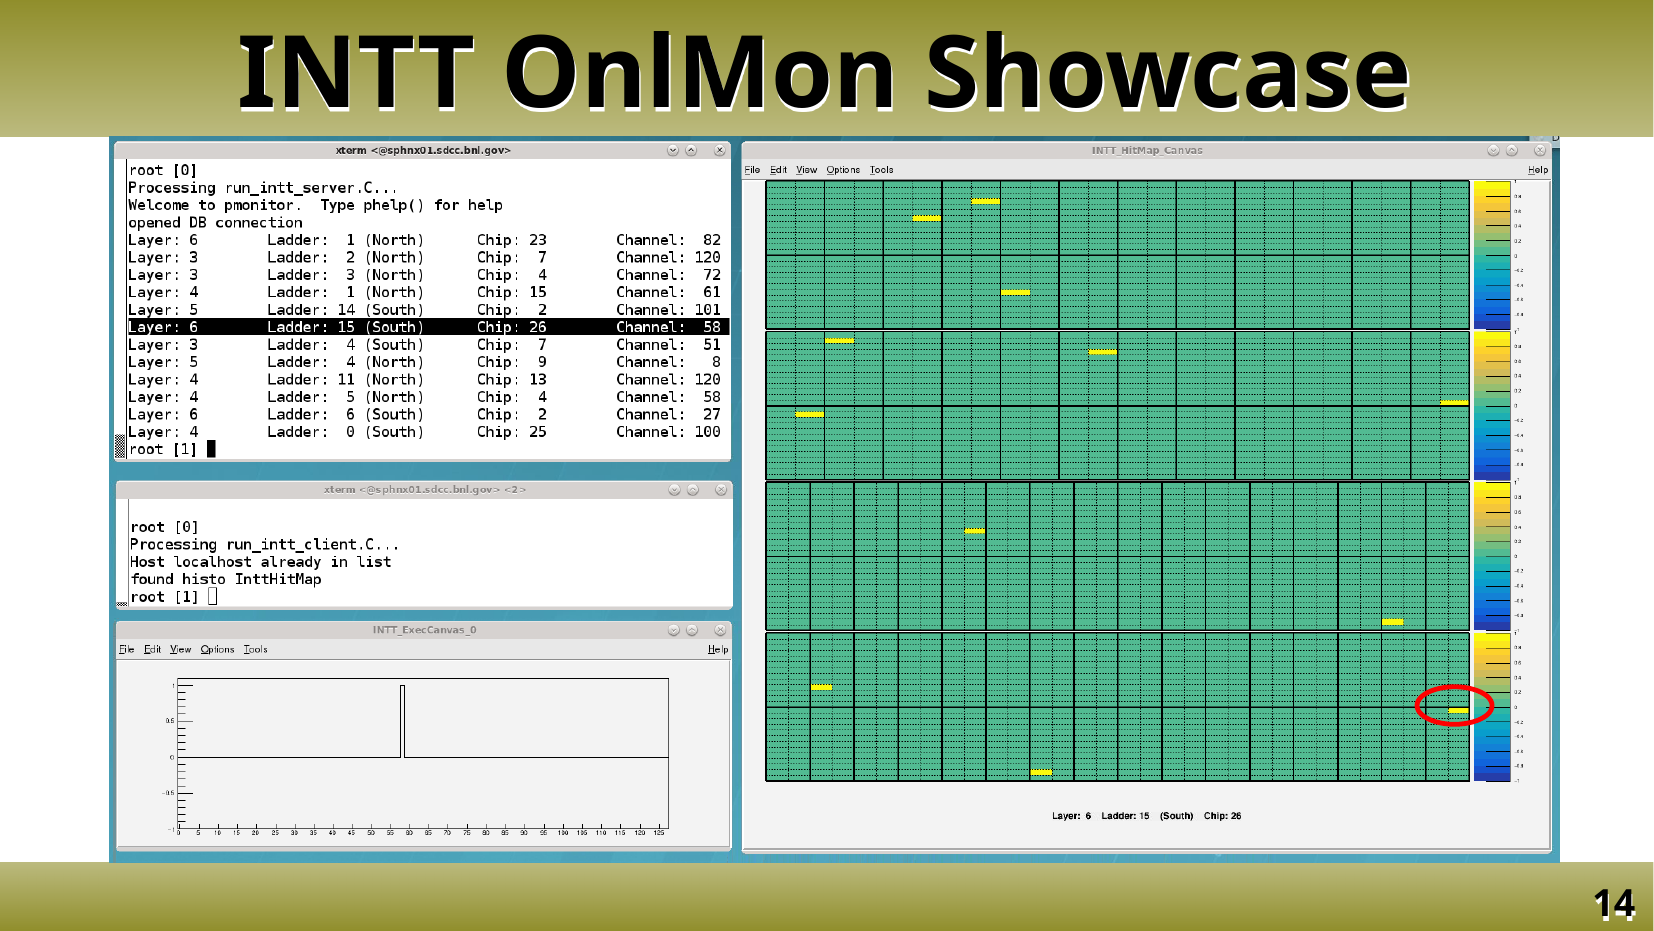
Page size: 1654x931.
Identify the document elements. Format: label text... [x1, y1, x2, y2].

text_box [0, 862, 1654, 931]
picture [109, 136, 1560, 863]
text_box INTT OnlMon Showcase [0, 0, 1651, 137]
text_box 14 [825, 864, 1651, 931]
